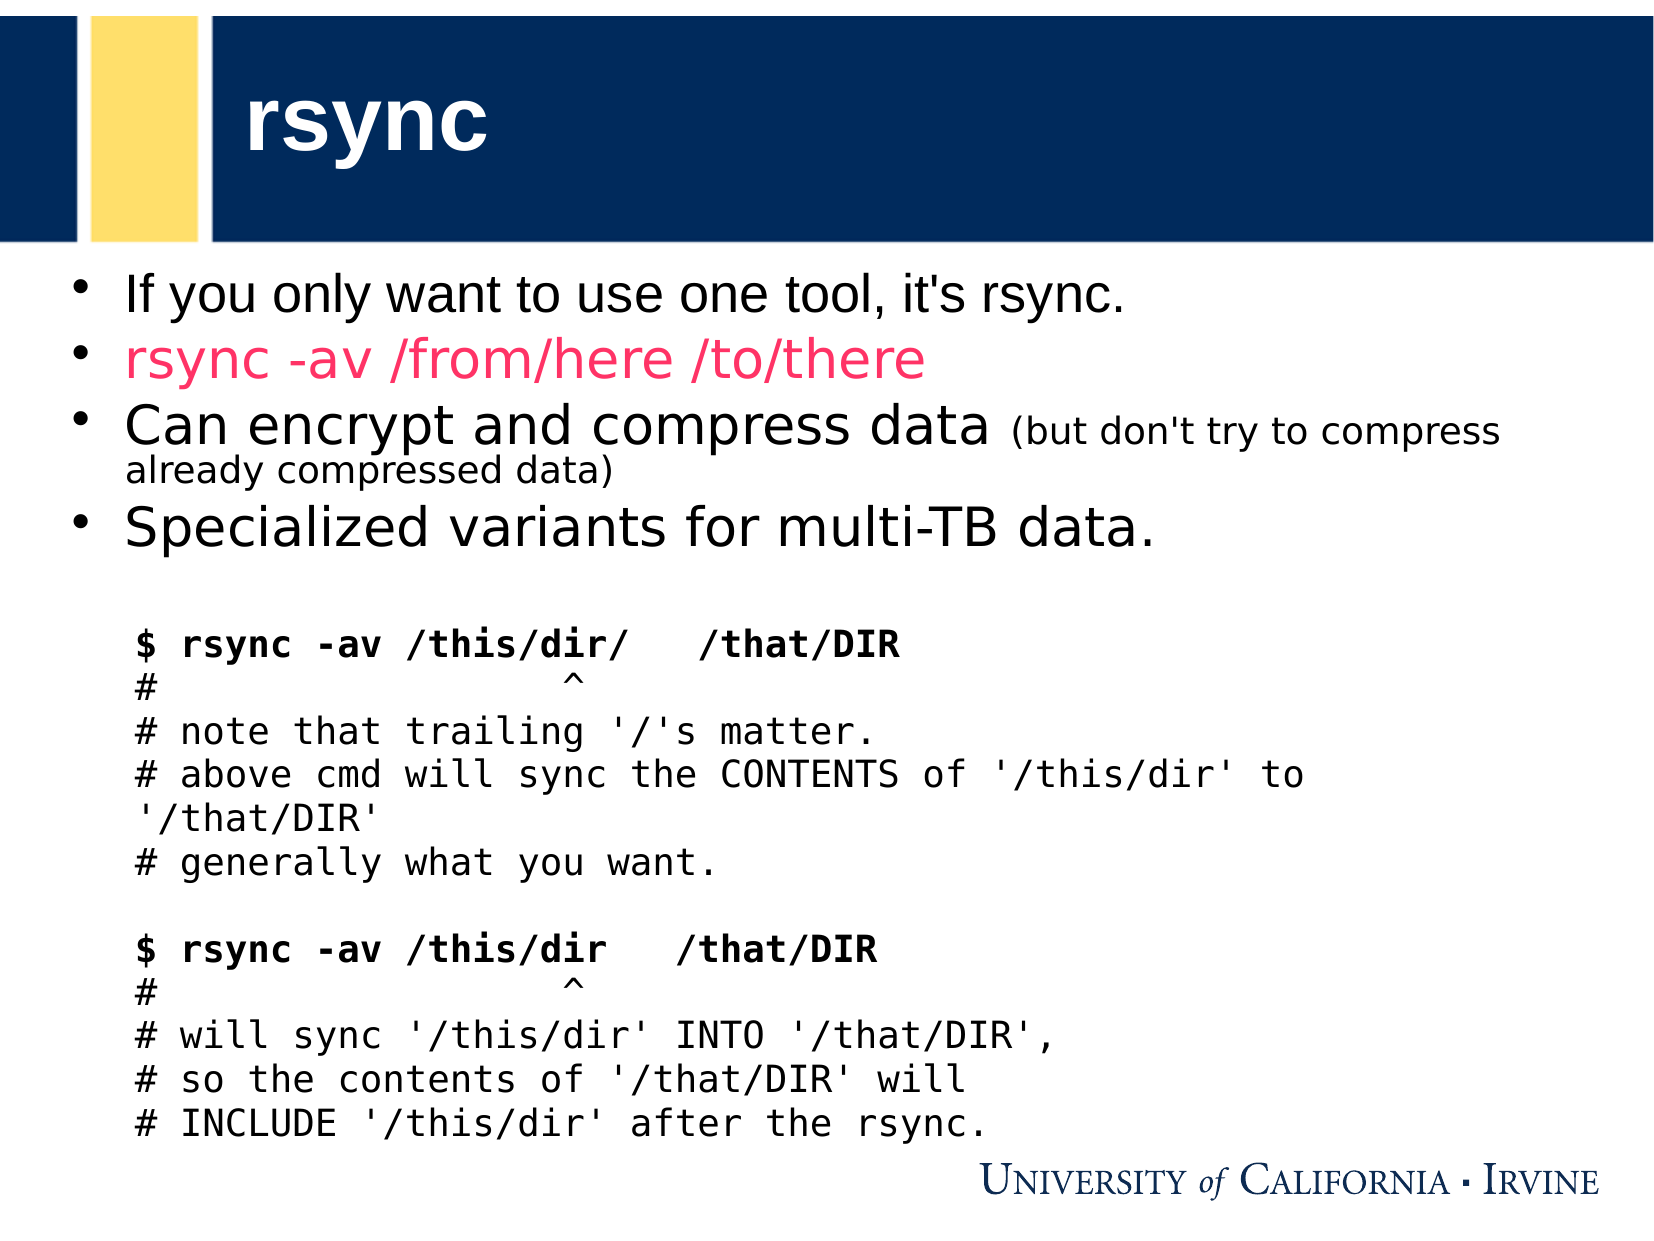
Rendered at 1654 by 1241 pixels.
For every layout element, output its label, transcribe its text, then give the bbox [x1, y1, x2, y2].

text_box $ rsync -av /this/dir/ /that/DIR # ^ # note that trailing '/'s matter. # above cmd will sync the CONTENTS of '/this/dir' to '/that/DIR' # generally what you want. $ rsync -av /this/dir /that/DIR # ^ # will sync '/this/dir' INTO '/that/DIR', # so the contents of '/that/DIR' will # INCLUDE '/this/dir' after the rsync. [120, 615, 1336, 1201]
picture [0, 16, 1654, 1241]
title rsync [229, 0, 1636, 228]
subtitle If you only want to use one tool, it's rsync. rsync -av /from/here /to/there Can encrypt and compress data (but don't try to compress already compressed data) Specialized variants for multi-TB data. [39, 263, 1615, 1125]
